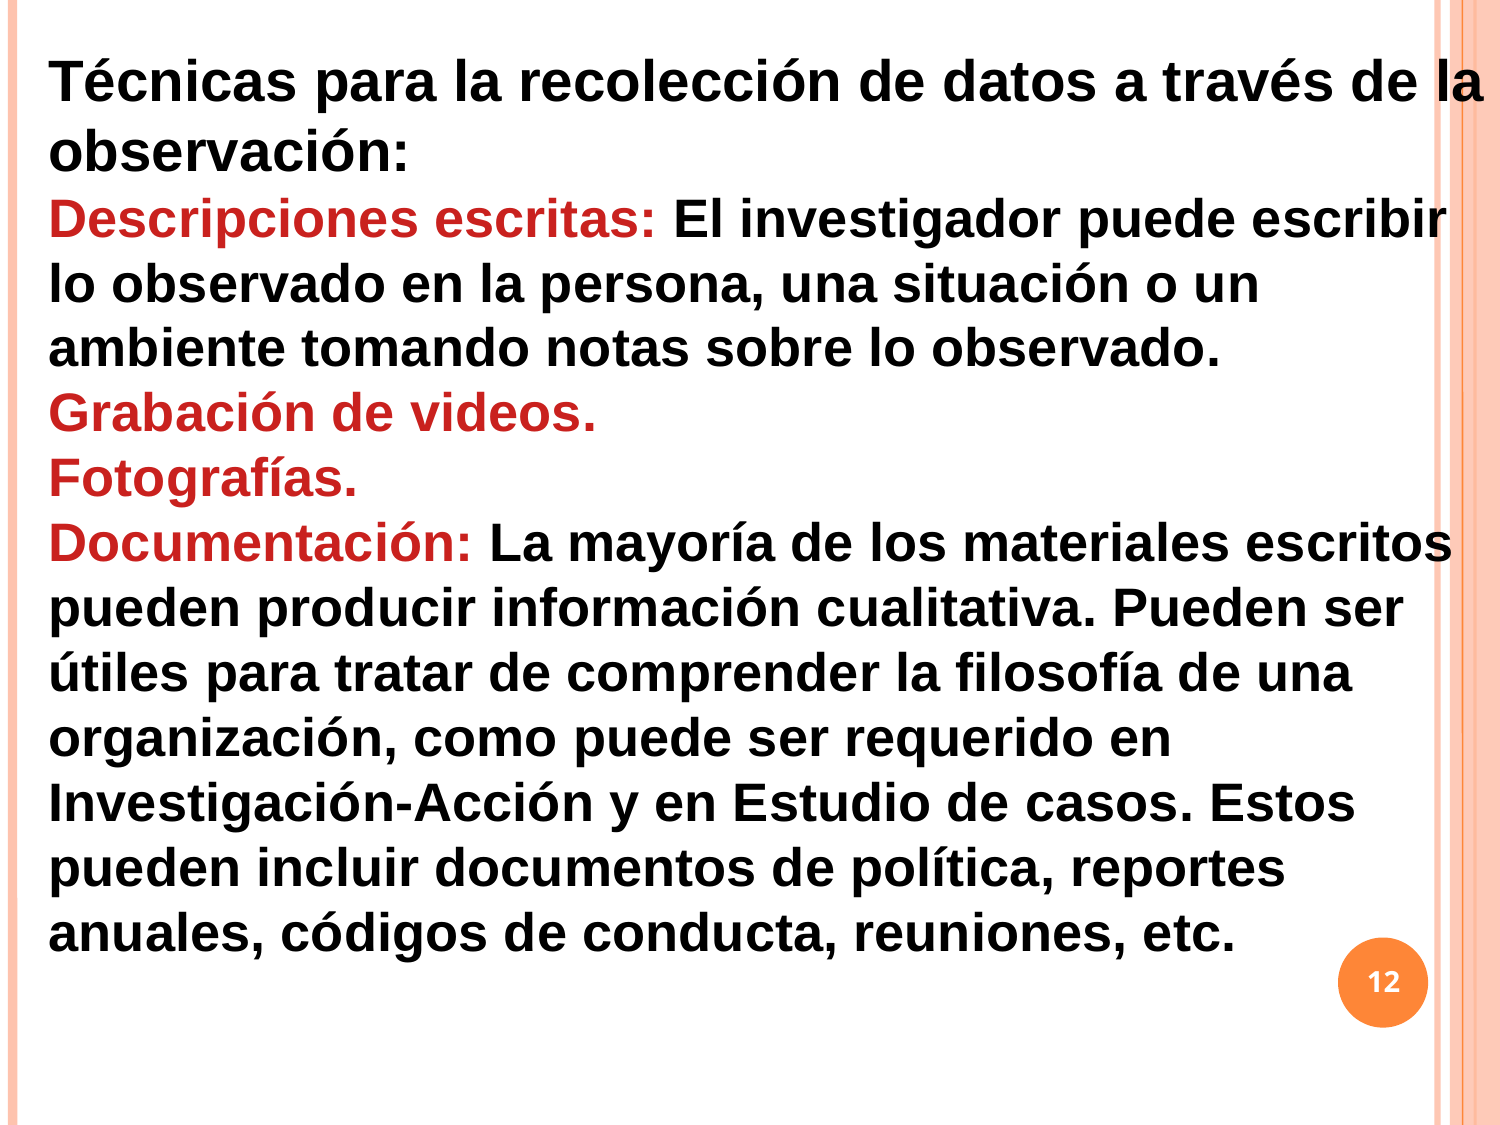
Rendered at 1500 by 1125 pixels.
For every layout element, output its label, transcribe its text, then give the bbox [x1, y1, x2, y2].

title Técnicas para la recolección de datos a través de la observación: Descripciones escritas: El investigador puede escribir lo observado en la persona, una situación o un ambiente tomando notas sobre lo observado. Grabación de videos. Fotografías. Documentación: La mayoría de los materiales escritos pueden producir información cualitativa. Pueden ser útiles para tratar de comprender la filosofía de una organización, como puede ser requerido en Investigación-Acción y en Estudio de casos. Estos pueden incluir documentos de política, reportes anuales, códigos de conducta, reuniones, etc. [33, 35, 1500, 962]
text_box <número> [1333, 940, 1434, 1027]
